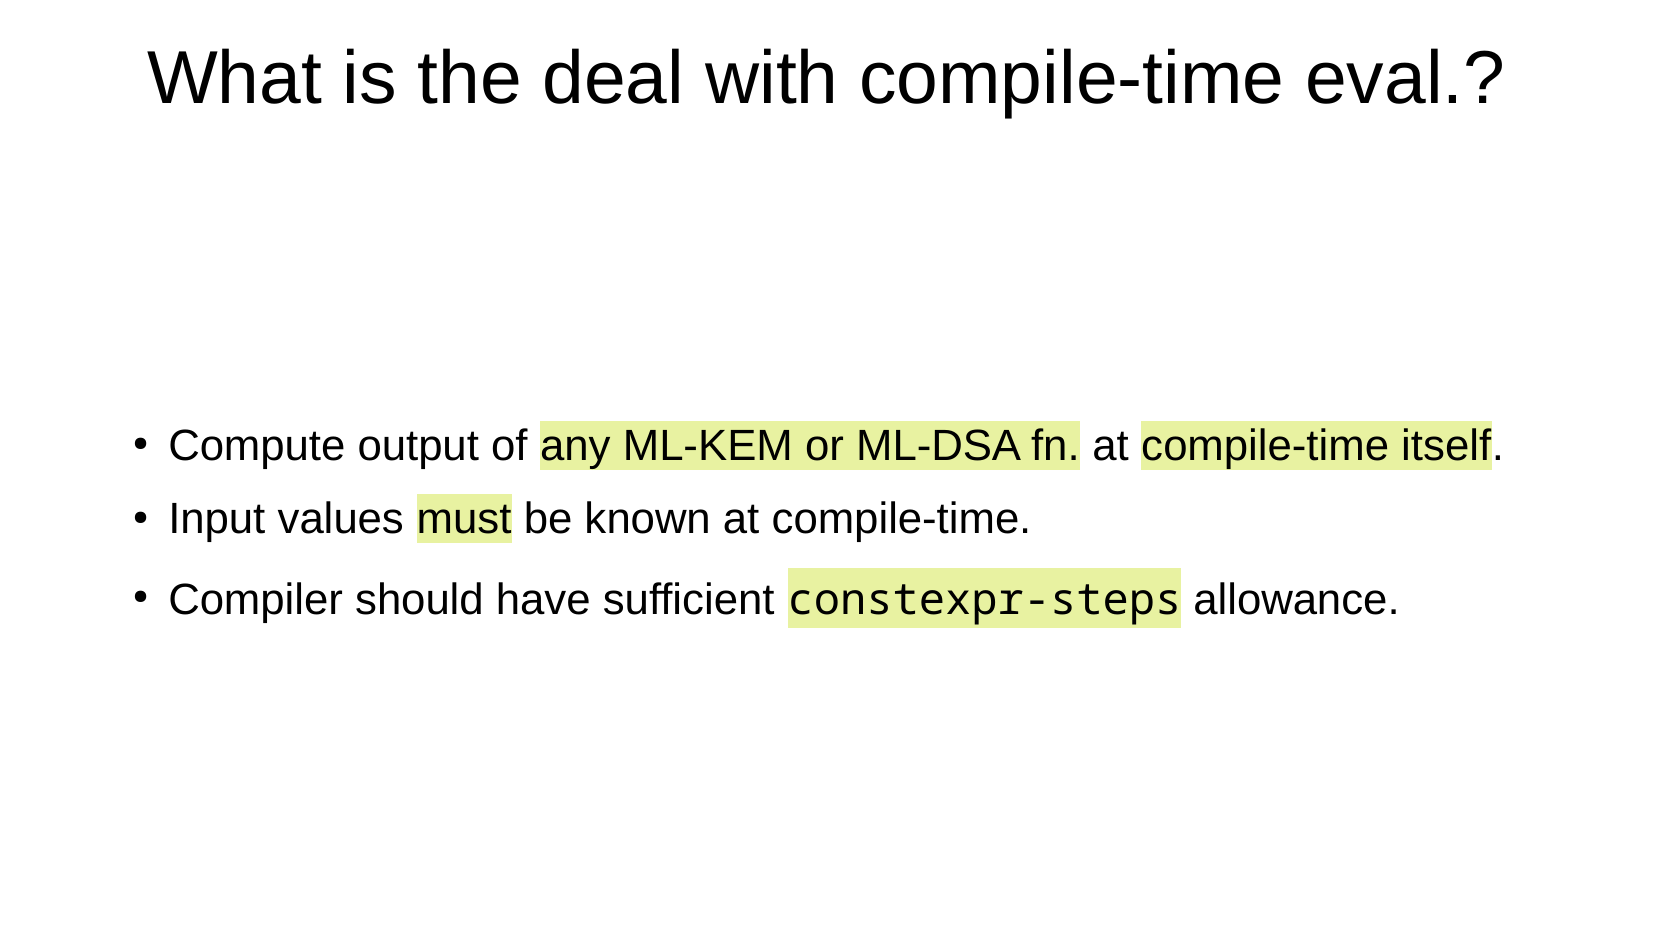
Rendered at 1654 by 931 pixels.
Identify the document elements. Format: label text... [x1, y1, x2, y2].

title What is the deal with compile-time eval.? [82, 35, 1571, 120]
text_box Compute output of any ML-KEM or ML-DSA fn. at compile-time itself. Input values must be known at compile-time. Compiler should have sufficient constexpr-steps allowance. [118, 413, 1536, 650]
